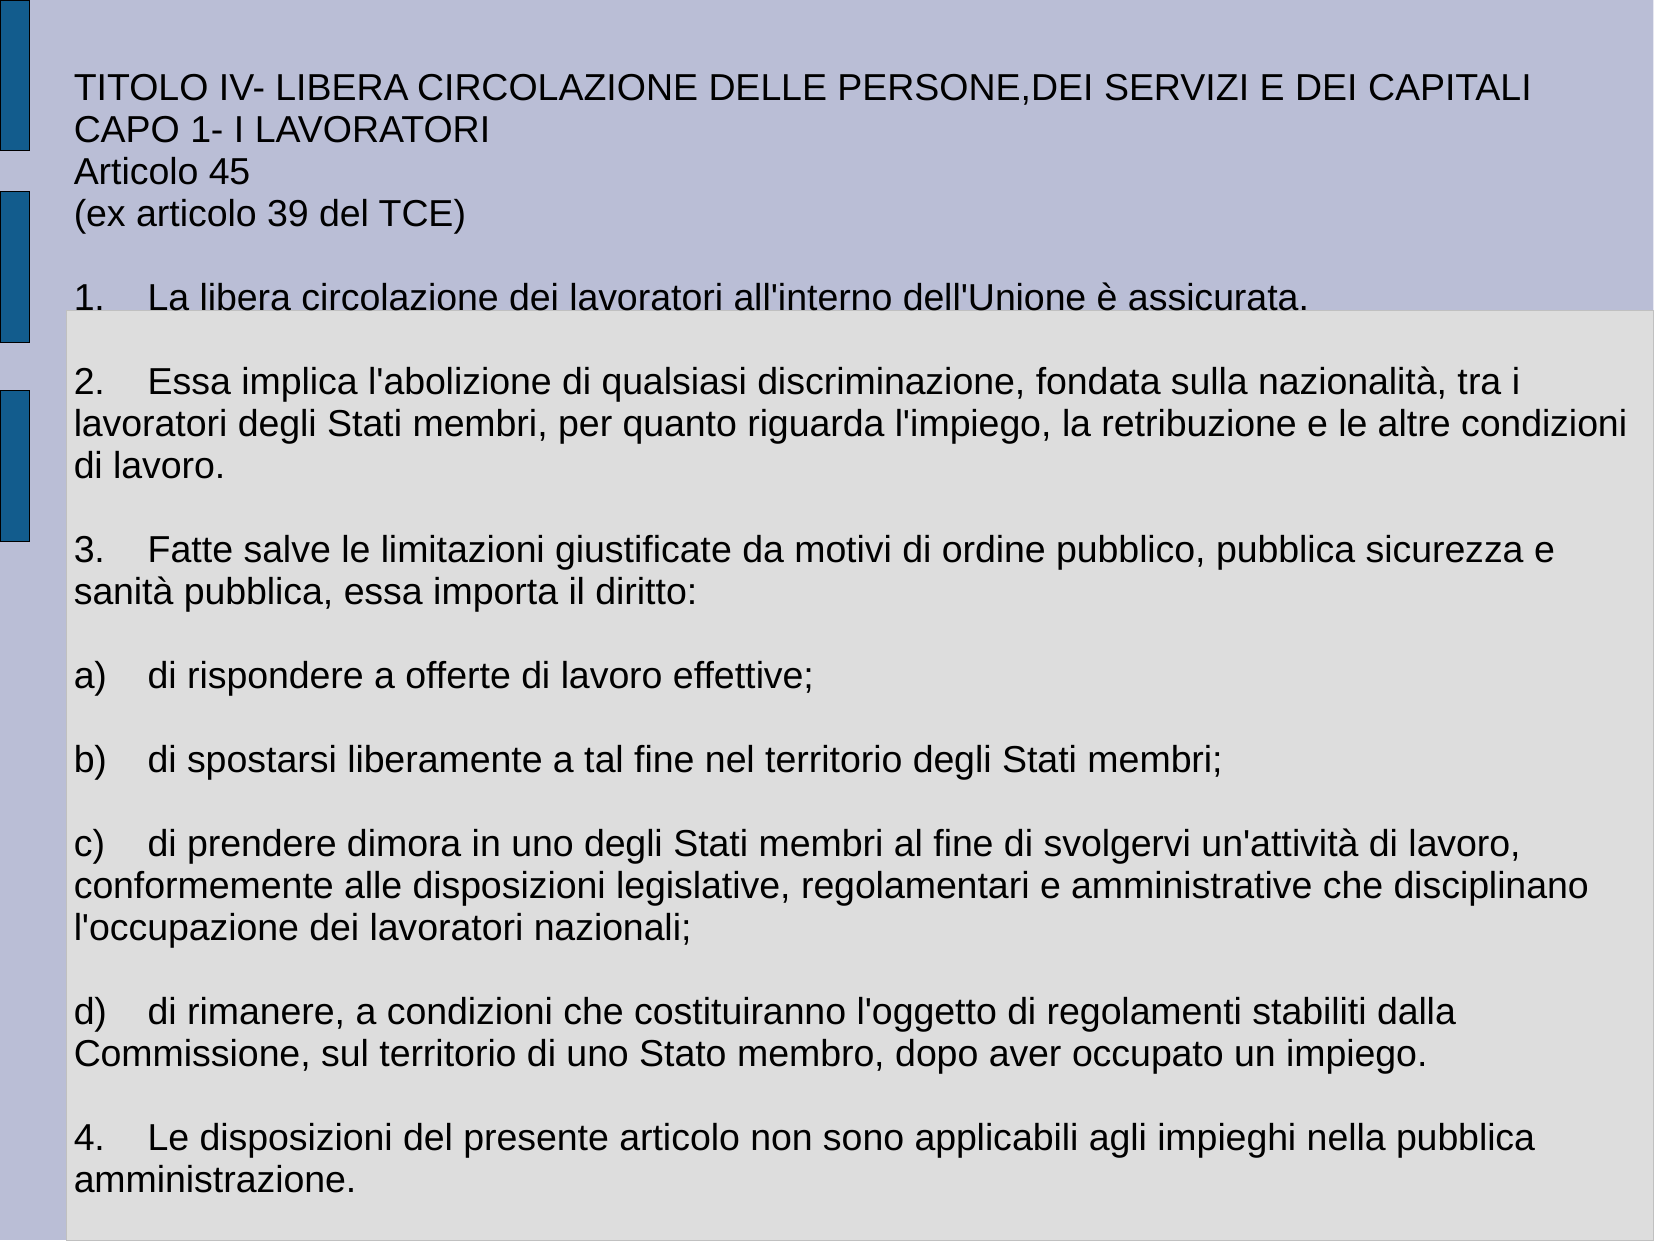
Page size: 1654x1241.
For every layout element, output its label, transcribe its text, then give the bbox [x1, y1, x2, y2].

text_box TITOLO IV- LIBERA CIRCOLAZIONE DELLE PERSONE,DEI SERVIZI E DEI CAPITALI CAPO 1- I LAVORATORI Articolo 45 (ex articolo 39 del TCE) 1. La libera circolazione dei lavoratori all'interno dell'Unione è assicurata. 2. Essa implica l'abolizione di qualsiasi discriminazione, fondata sulla nazionalità, tra i lavoratori degli Stati membri, per quanto riguarda l'impiego, la retribuzione e le altre condizioni di lavoro. 3. Fatte salve le limitazioni giustificate da motivi di ordine pubblico, pubblica sicurezza e sanità pubblica, essa importa il diritto: a) di rispondere a offerte di lavoro effettive; b) di spostarsi liberamente a tal fine nel territorio degli Stati membri; c) di prendere dimora in uno degli Stati membri al fine di svolgervi un'attività di lavoro, conformemente alle disposizioni legislative, regolamentari e amministrative che disciplinano l'occupazione dei lavoratori nazionali; d) di rimanere, a condizioni che costituiranno l'oggetto di regolamenti stabiliti dalla Commissione, sul territorio di uno Stato membro, dopo aver occupato un impiego. 4. Le disposizioni del presente articolo non sono applicabili agli impieghi nella pubblica amministrazione. [59, 59, 1654, 1241]
